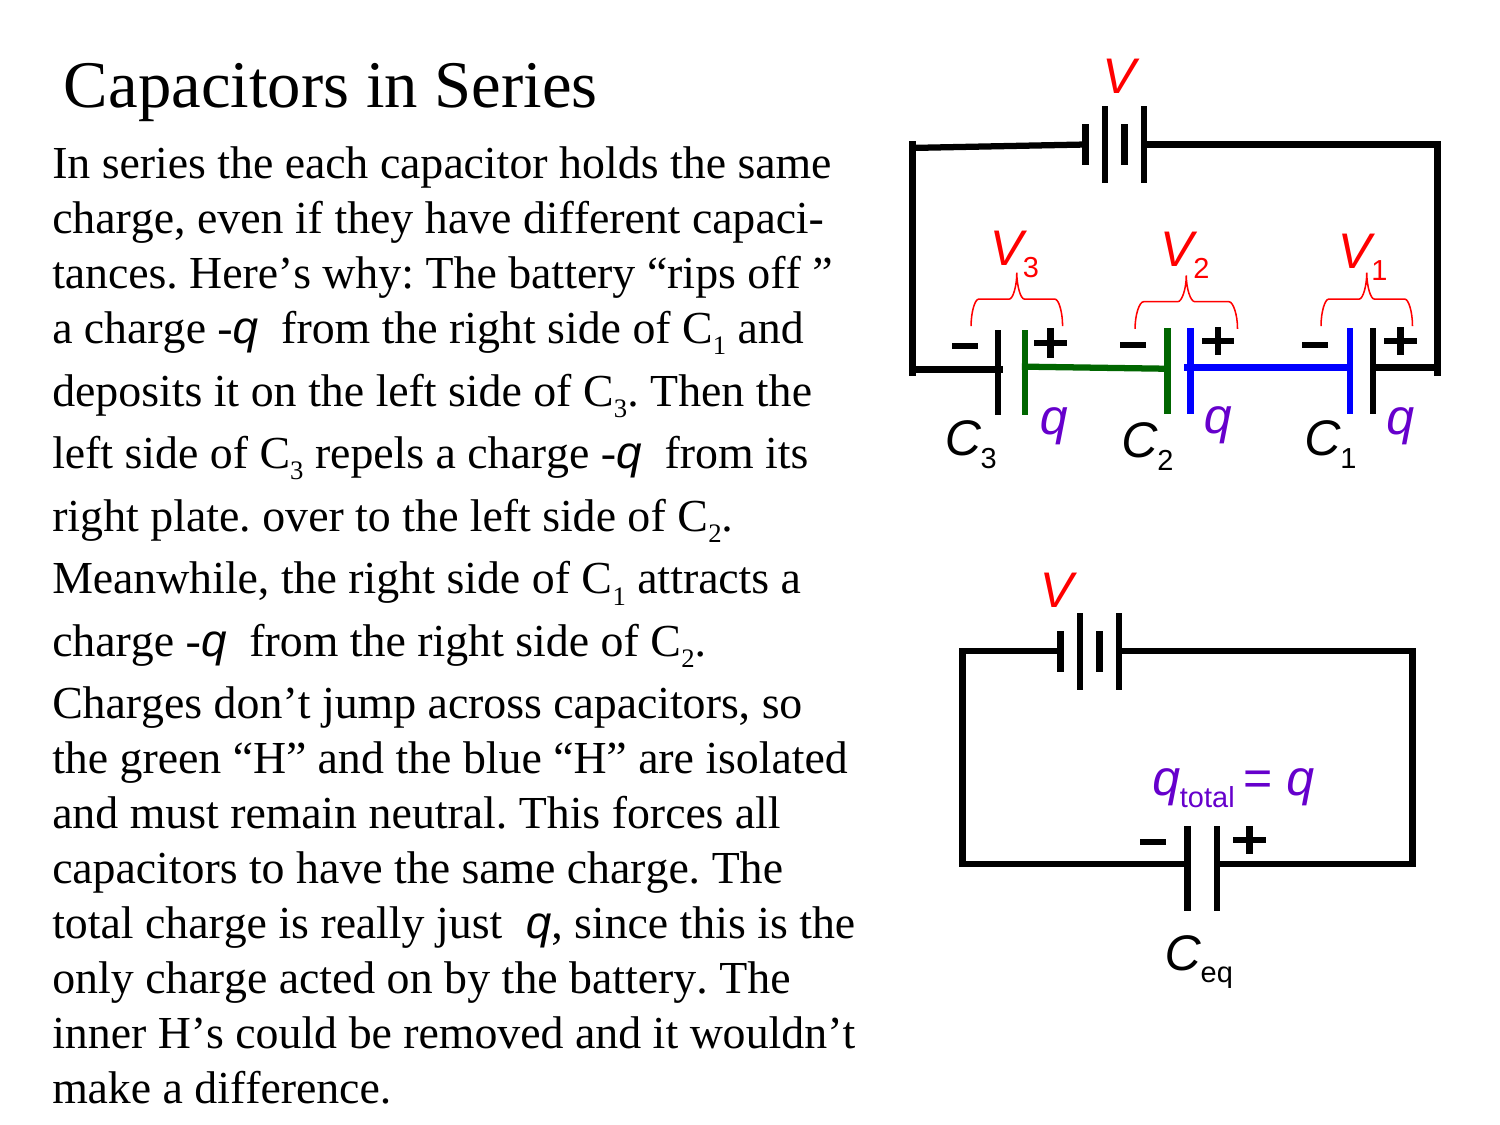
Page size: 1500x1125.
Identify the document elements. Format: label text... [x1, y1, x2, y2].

text_box V [1087, 35, 1186, 111]
title Capacitors in Series [0, 24, 700, 138]
text_box q [1371, 377, 1450, 453]
text_box Ceq [1149, 912, 1288, 997]
text_box q [1024, 376, 1104, 452]
text_box C3 [929, 397, 1032, 482]
text_box C2 [1106, 399, 1210, 484]
text_box V2 [1145, 208, 1332, 293]
text_box V [1025, 549, 1123, 626]
text_box V1 [1323, 210, 1411, 295]
text_box q [1189, 375, 1268, 451]
text_box qtotal = q [1137, 737, 1363, 822]
text_box C1 [1289, 397, 1393, 482]
text_box V3 [974, 207, 1161, 292]
text_box In series the each capacitor holds the same charge, even if they have different capaci-tances. Here’s why: The battery “rips off ” a charge -q from the right side of C1 and deposits it on the left side of C3. Then the left side of C3 repels a charge -q from its right plate. over to the left side of C2. Meanwhile, the right side of C1 attracts a charge -q from the right side of C2. Charges don’t jump across capacitors, so the green “H” and the blue “H” are isolated and must remain neutral. This forces all capacitors to have the same charge. The total charge is really just q, since this is the only charge acted on by the battery. The inner H’s could be removed and it wouldn’t make a difference. [37, 125, 876, 1121]
